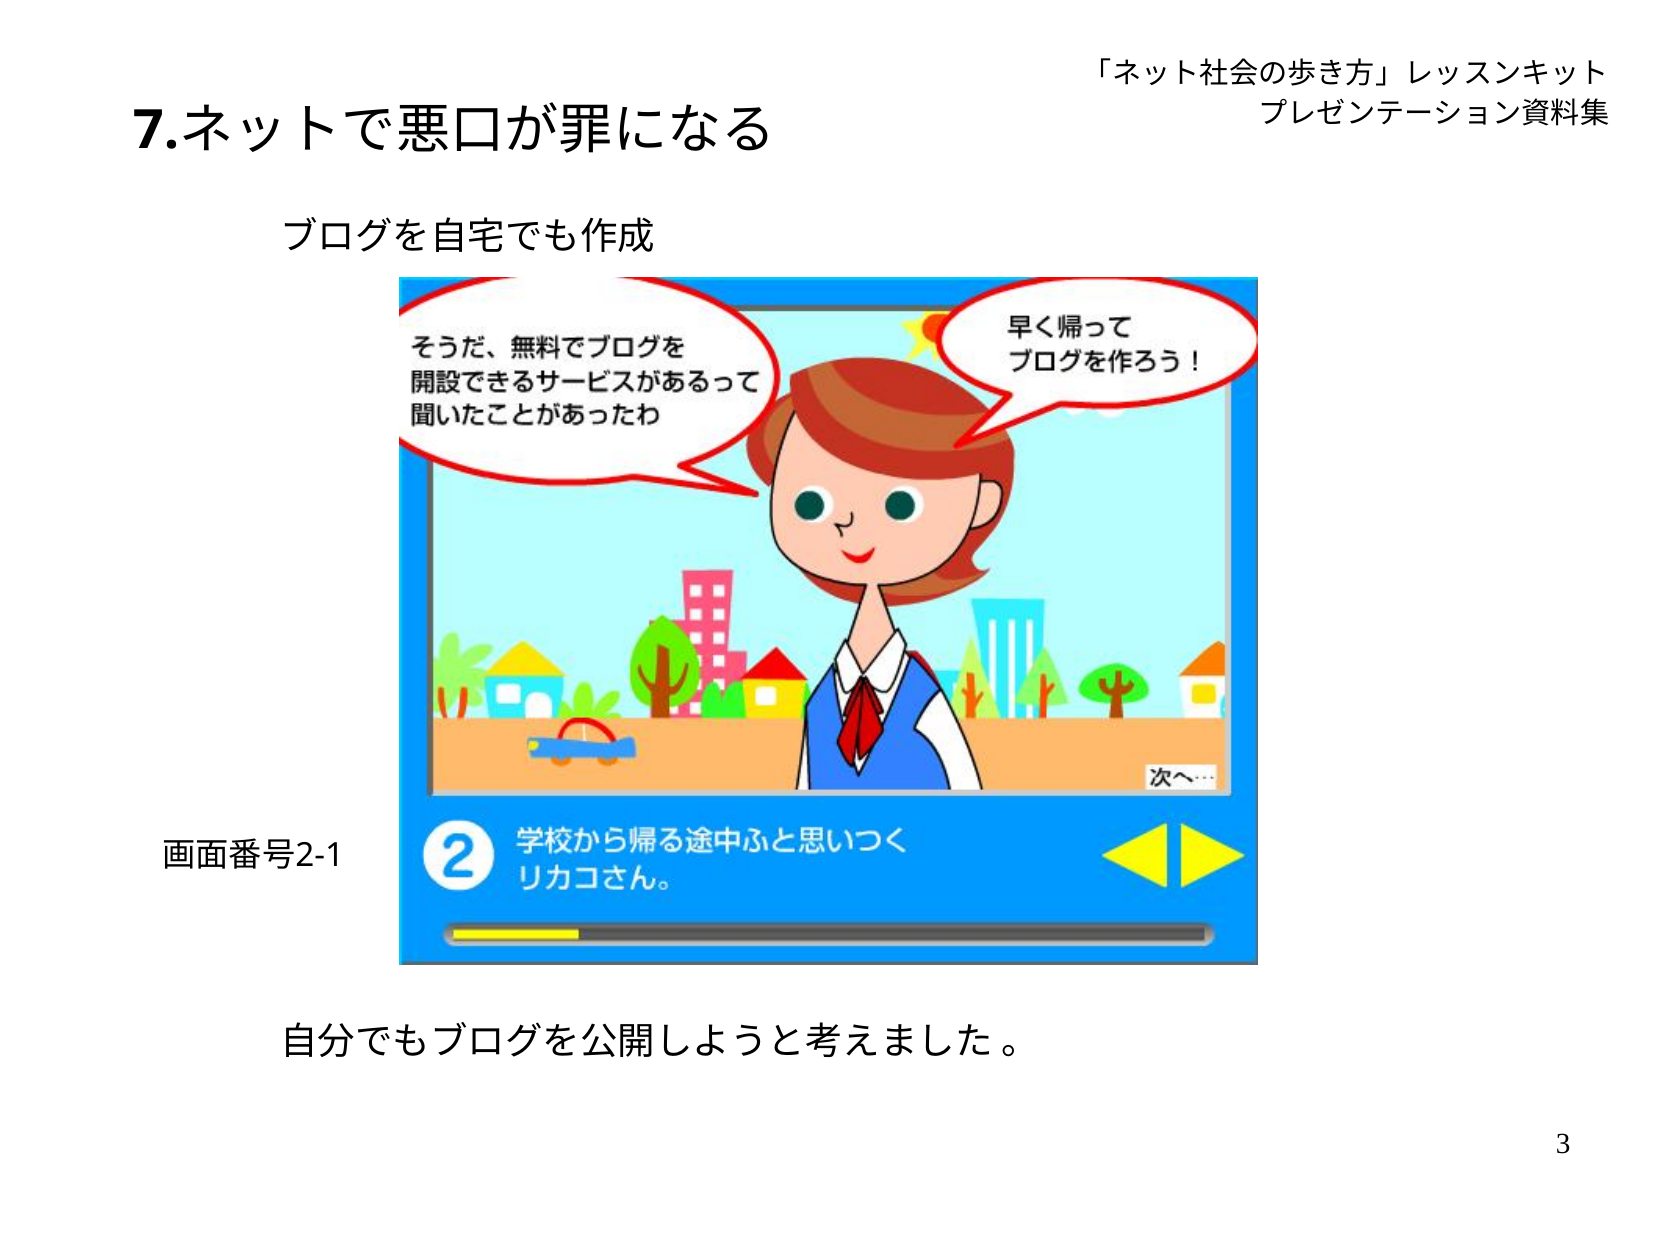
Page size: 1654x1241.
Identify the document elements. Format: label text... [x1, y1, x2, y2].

text_box 画面番号2-1 [147, 826, 384, 882]
text_box 「ネット社会の歩き方」レッスンキット プレゼンテーション資料集 [1062, 44, 1625, 139]
text_box ブログを自宅でも作成 [265, 206, 680, 267]
text_box 7.ネットで悪口が罪になる [118, 88, 1093, 169]
text_box 自分でもブログを公開しようと考えました 。 [265, 1003, 1447, 1128]
picture [399, 277, 1258, 965]
